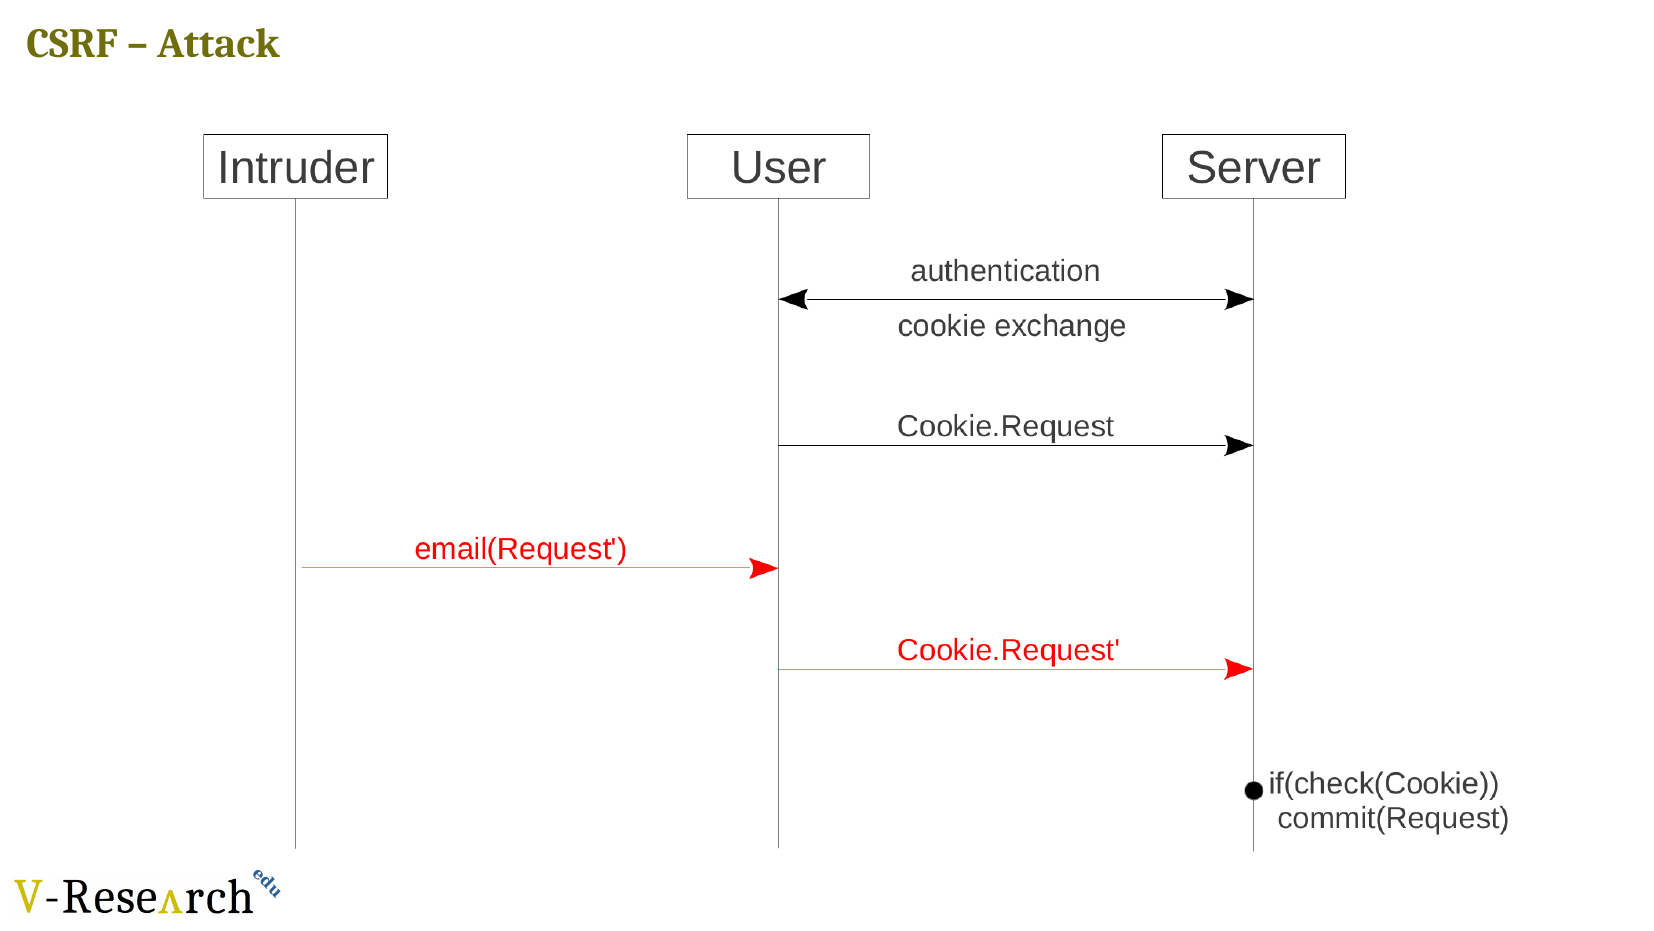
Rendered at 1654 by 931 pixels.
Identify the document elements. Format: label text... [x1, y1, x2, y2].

picture [11, 876, 255, 916]
text_box edu [222, 847, 333, 931]
picture [200, 129, 1510, 856]
text_box CSRF – Attack [11, 12, 1193, 77]
